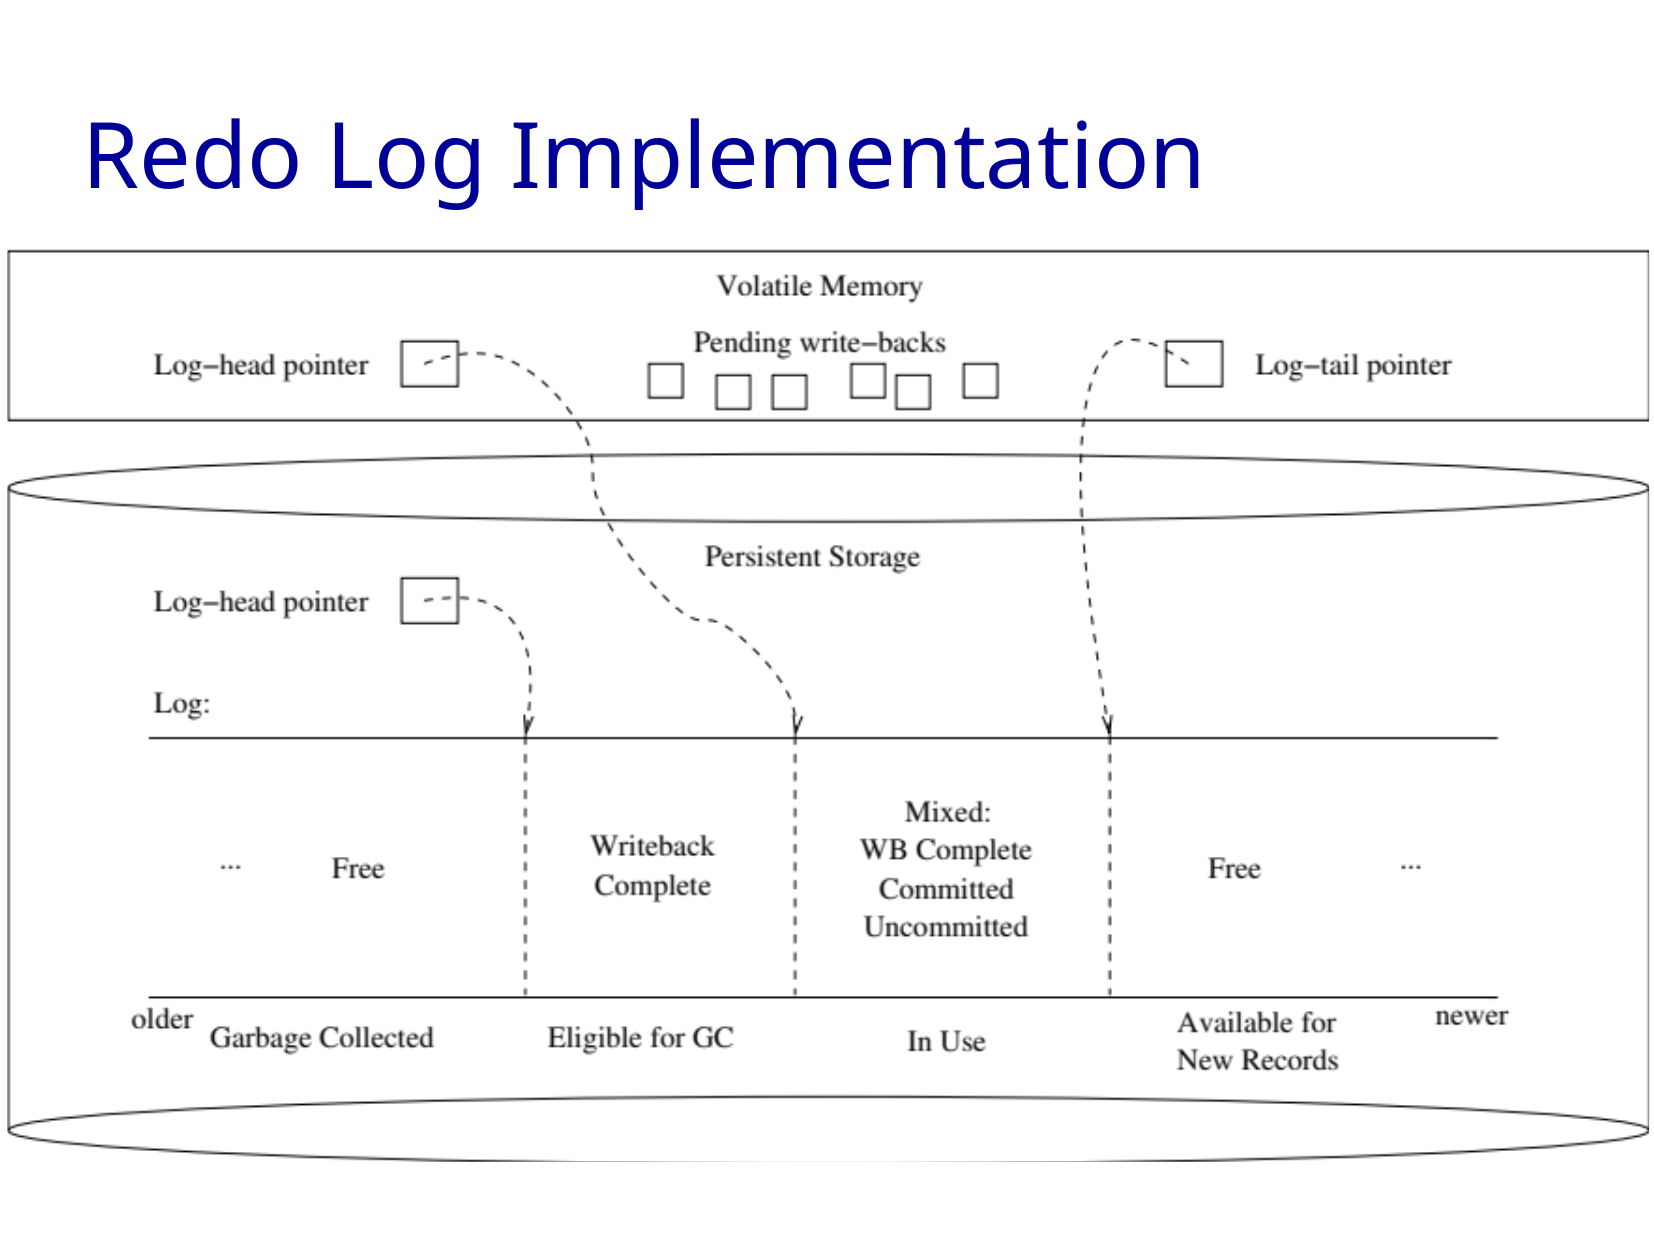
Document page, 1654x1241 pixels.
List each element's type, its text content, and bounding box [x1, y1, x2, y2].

title Redo Log Implementation [82, 49, 1571, 249]
picture [0, 249, 1654, 1162]
